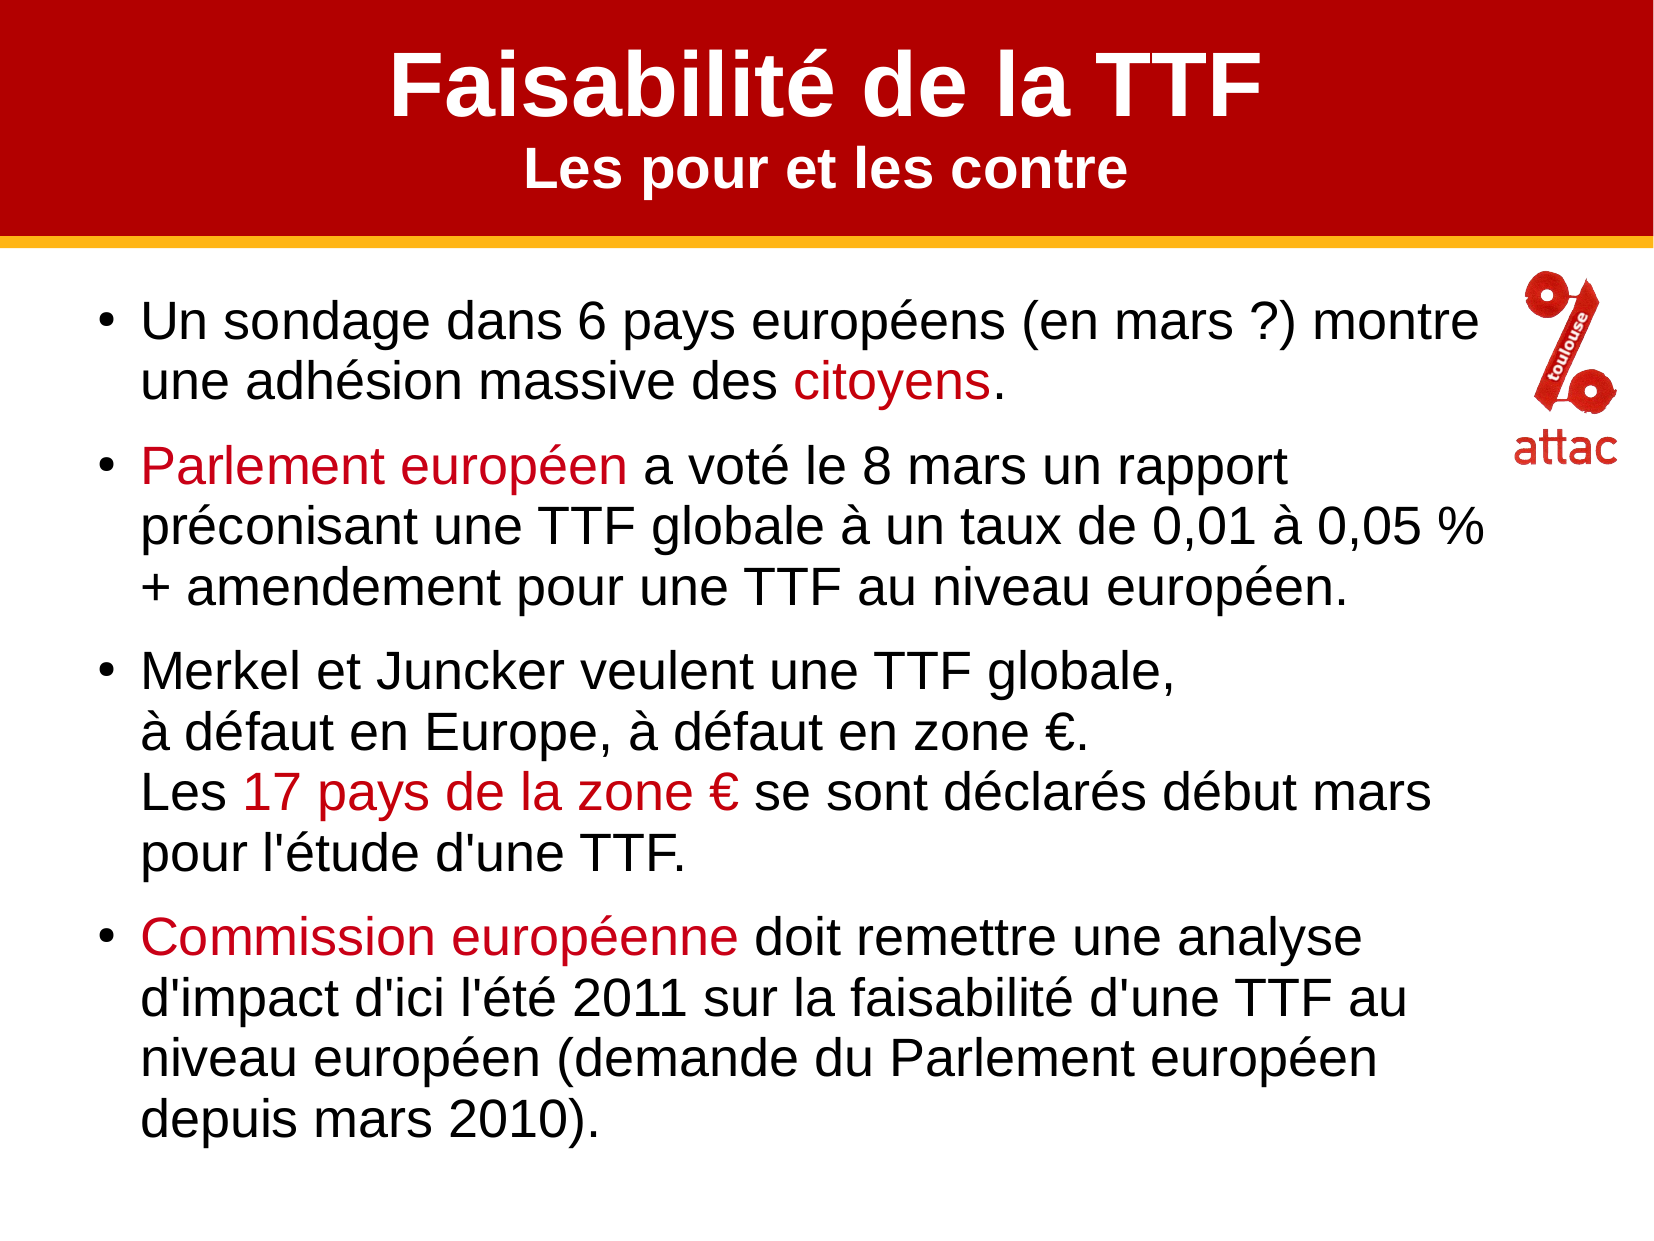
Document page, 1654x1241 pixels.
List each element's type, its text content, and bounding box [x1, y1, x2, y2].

title Faisabilité de la TTF Les pour et les contre [82, 21, 1571, 214]
list Un sondage dans 6 pays européens (en mars ?) montre une adhésion massive des citoyens. Parlement européen a voté le 8 mars un rapport préconisant une TTF globale à un taux de 0,01 à 0,05 % + amendement pour une TTF au niveau européen. Merkel et Juncker veulent une TTF globale, à défaut en Europe, à défaut en zone €. Les 17 pays de la zone € se sont déclarés début mars pour l'étude d'une TTF. Commission européenne doit remettre une analyse d'impact d'ici l'été 2011 sur la faisabilité d'une TTF au niveau européen (demande du Parlement européen depuis mars 2010). [82, 290, 1506, 1152]
picture [1509, 265, 1625, 473]
